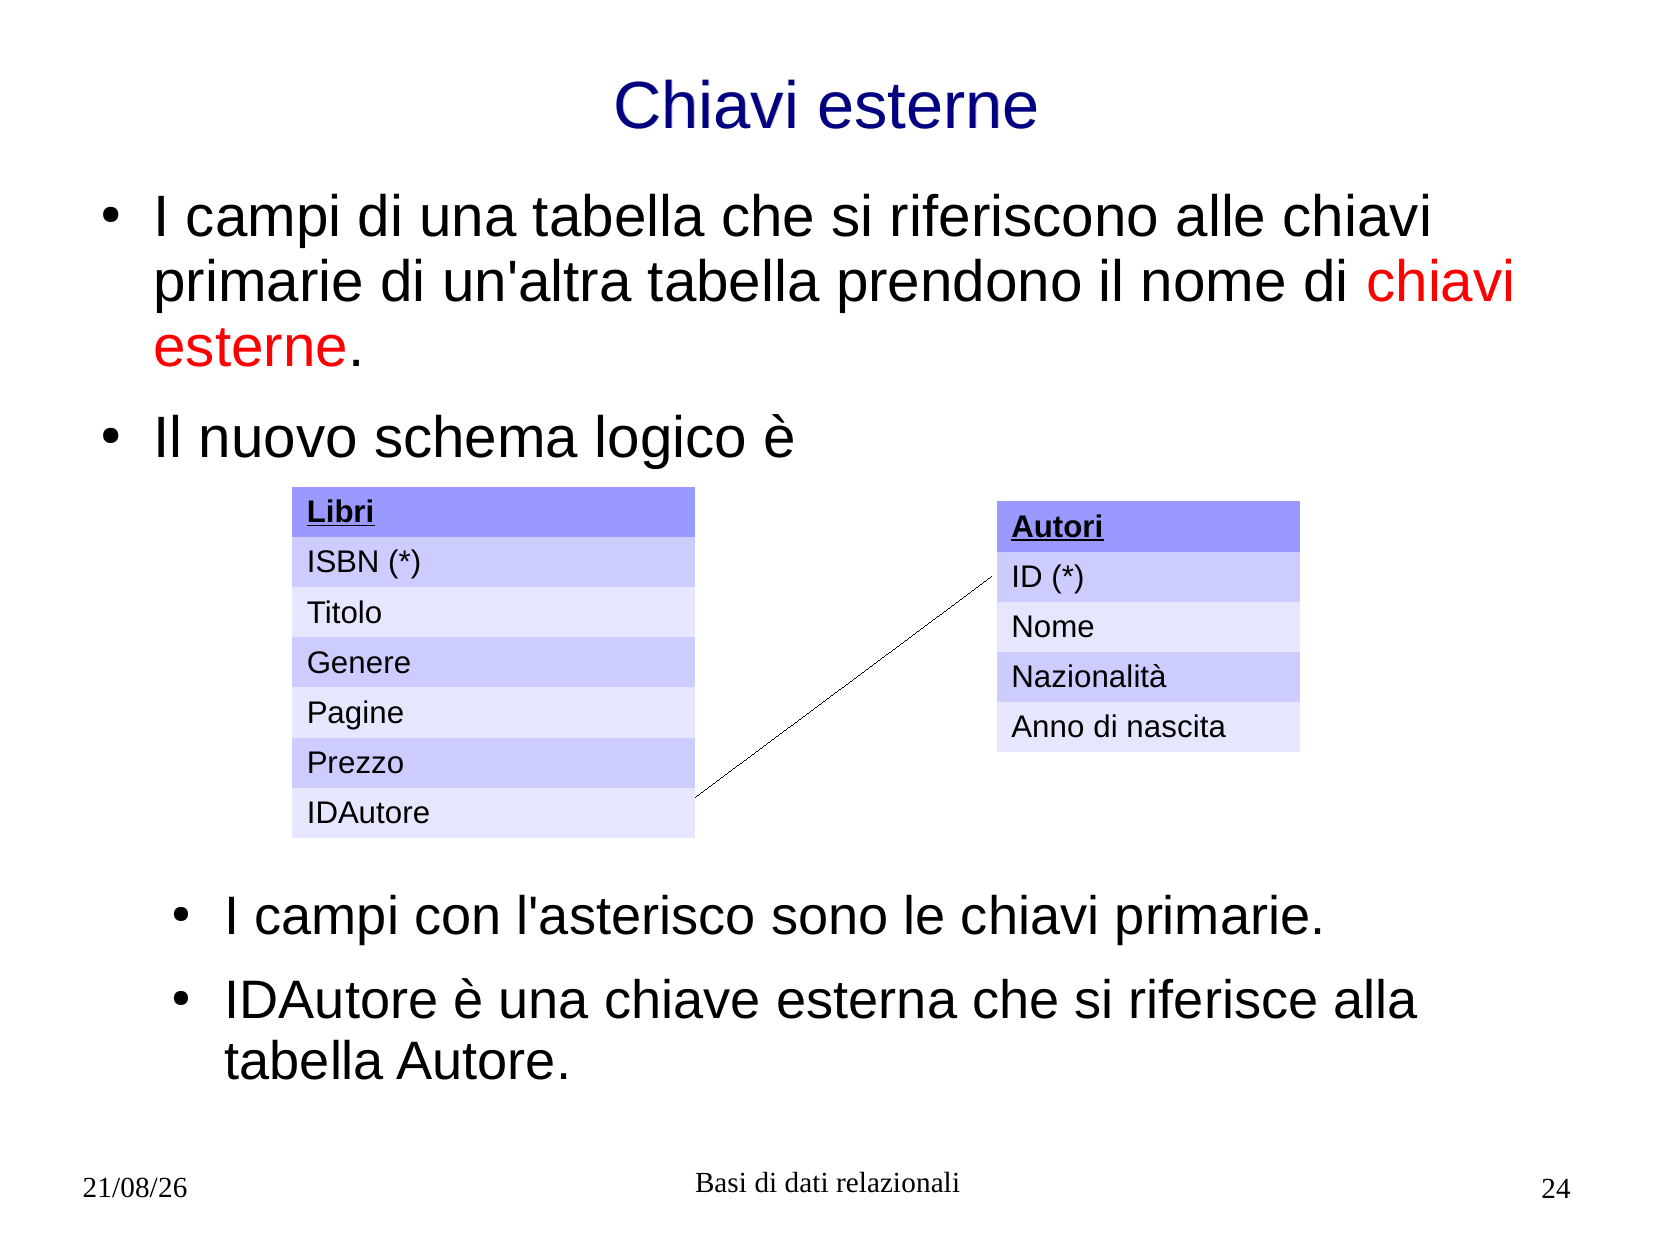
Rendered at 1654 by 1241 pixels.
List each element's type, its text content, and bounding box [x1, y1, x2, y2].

table_cell Titolo [292, 587, 695, 637]
table_cell Pagine [292, 687, 695, 738]
table_cell Nazionalità [997, 652, 1300, 702]
table_cell Genere [292, 637, 695, 687]
title Chiavi esterne [82, 56, 1571, 154]
table_cell Anno di nascita [997, 702, 1300, 752]
list I campi di una tabella che si riferiscono alle chiavi primarie di un'altra tabella prendono il nome di chiavi esterne. Il nuovo schema logico è I campi con l'asterisco sono le chiavi primarie. IDAutore è una chiave esterna che si riferisce alla tabella Autore. [82, 183, 1571, 1133]
table_header Libri [292, 487, 695, 537]
table_cell ID (*) [997, 552, 1300, 602]
table_cell Prezzo [292, 738, 695, 788]
table_cell IDAutore [292, 788, 695, 838]
table_cell ISBN (*) [292, 537, 695, 587]
table_cell Nome [997, 602, 1300, 652]
table_header Autori [997, 501, 1300, 552]
